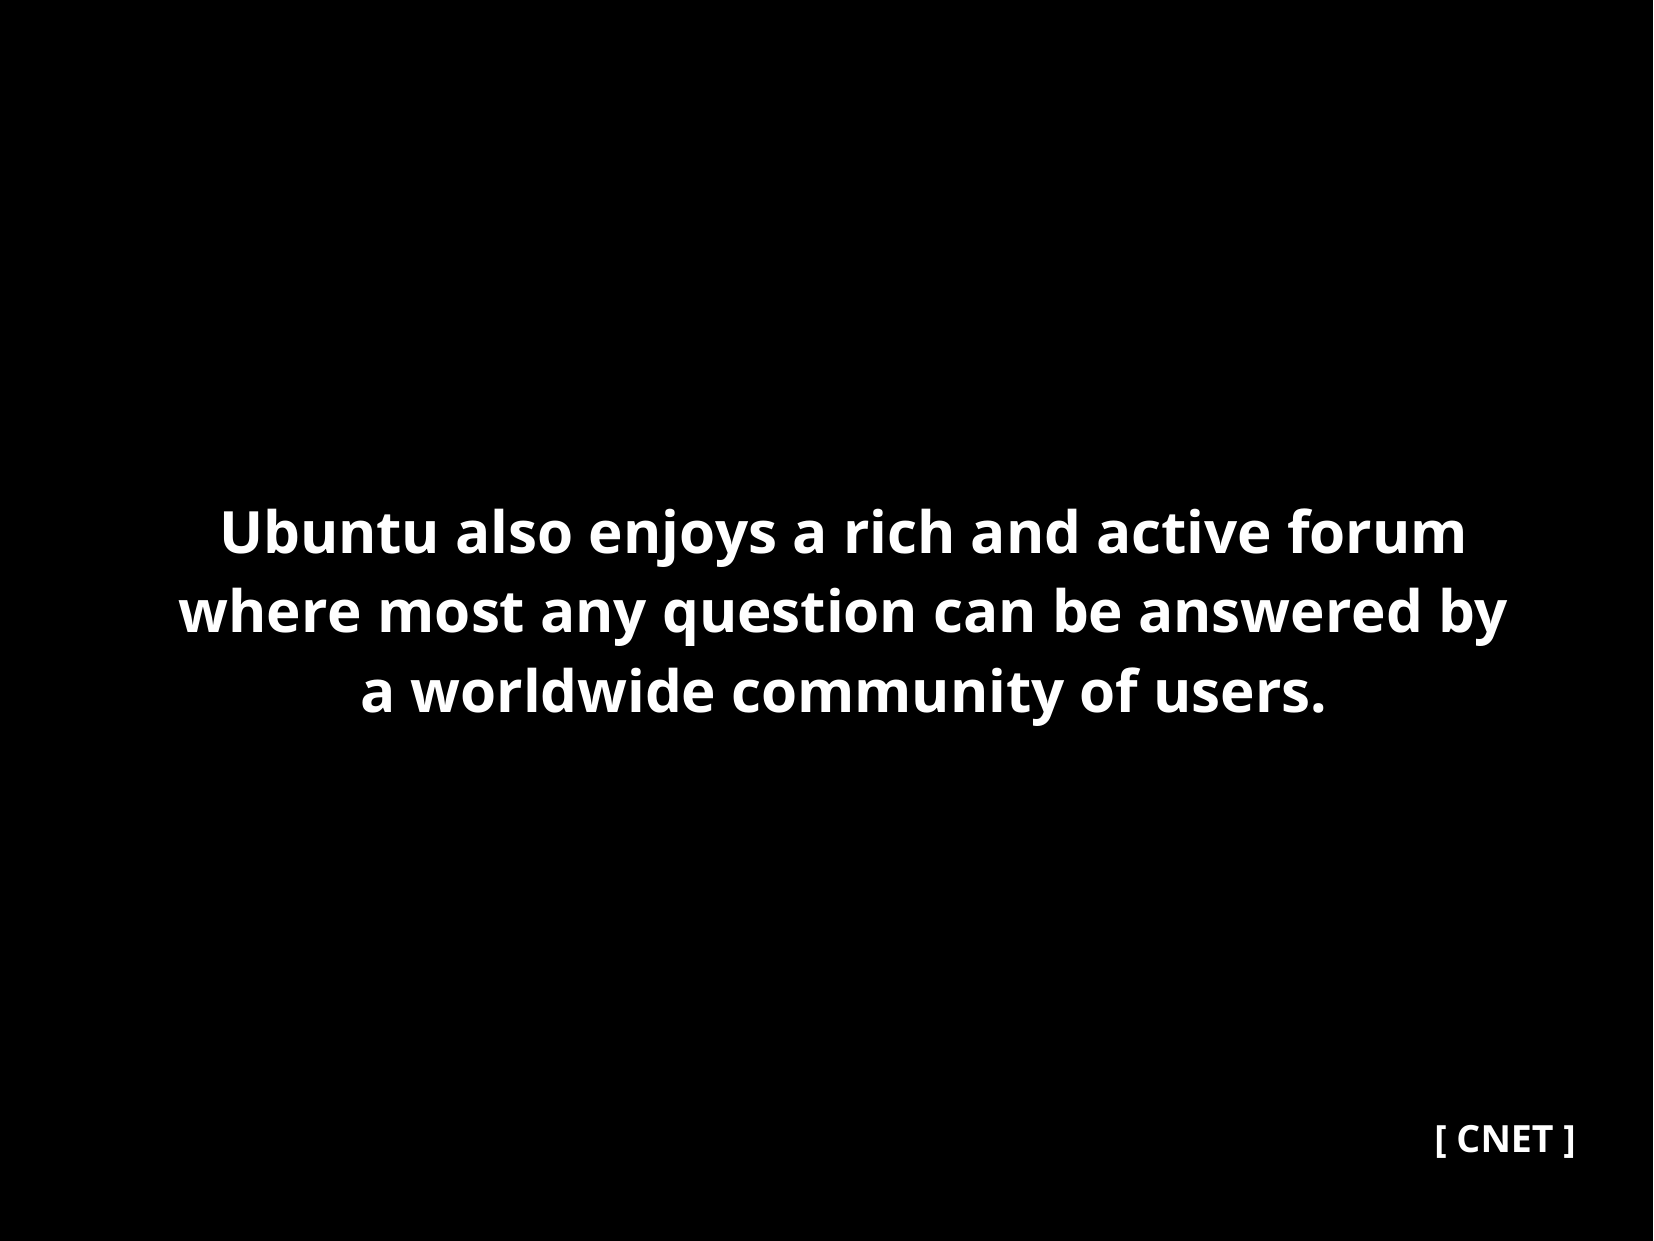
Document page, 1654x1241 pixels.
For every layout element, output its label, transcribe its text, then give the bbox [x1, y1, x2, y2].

text_box [ CNET ] [1419, 1105, 1653, 1165]
text_box Ubuntu also enjoys a rich and active forum where most any question can be answered by a worldwide community of users. [150, 483, 1538, 706]
